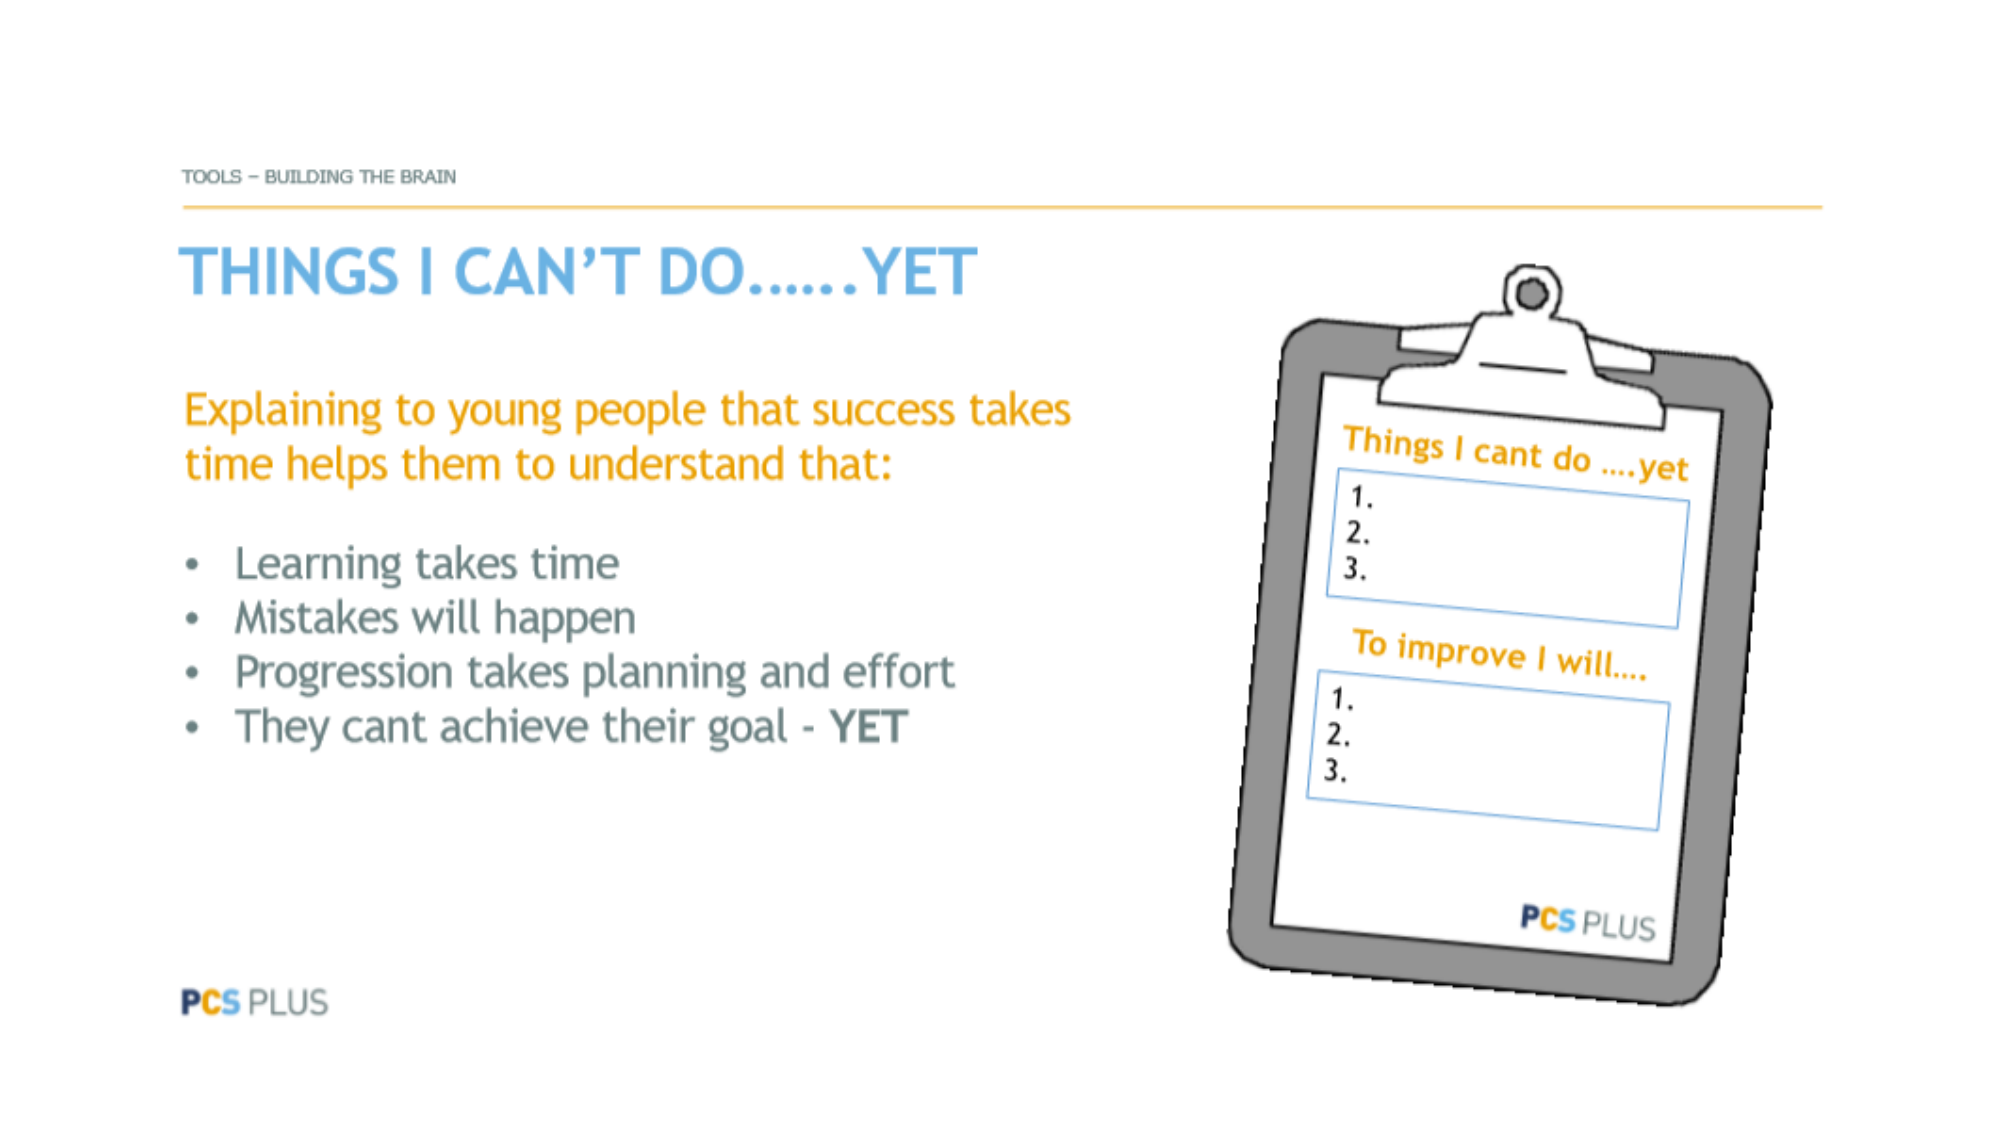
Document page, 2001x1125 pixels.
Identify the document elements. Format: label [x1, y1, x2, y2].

picture [132, 117, 1831, 1055]
